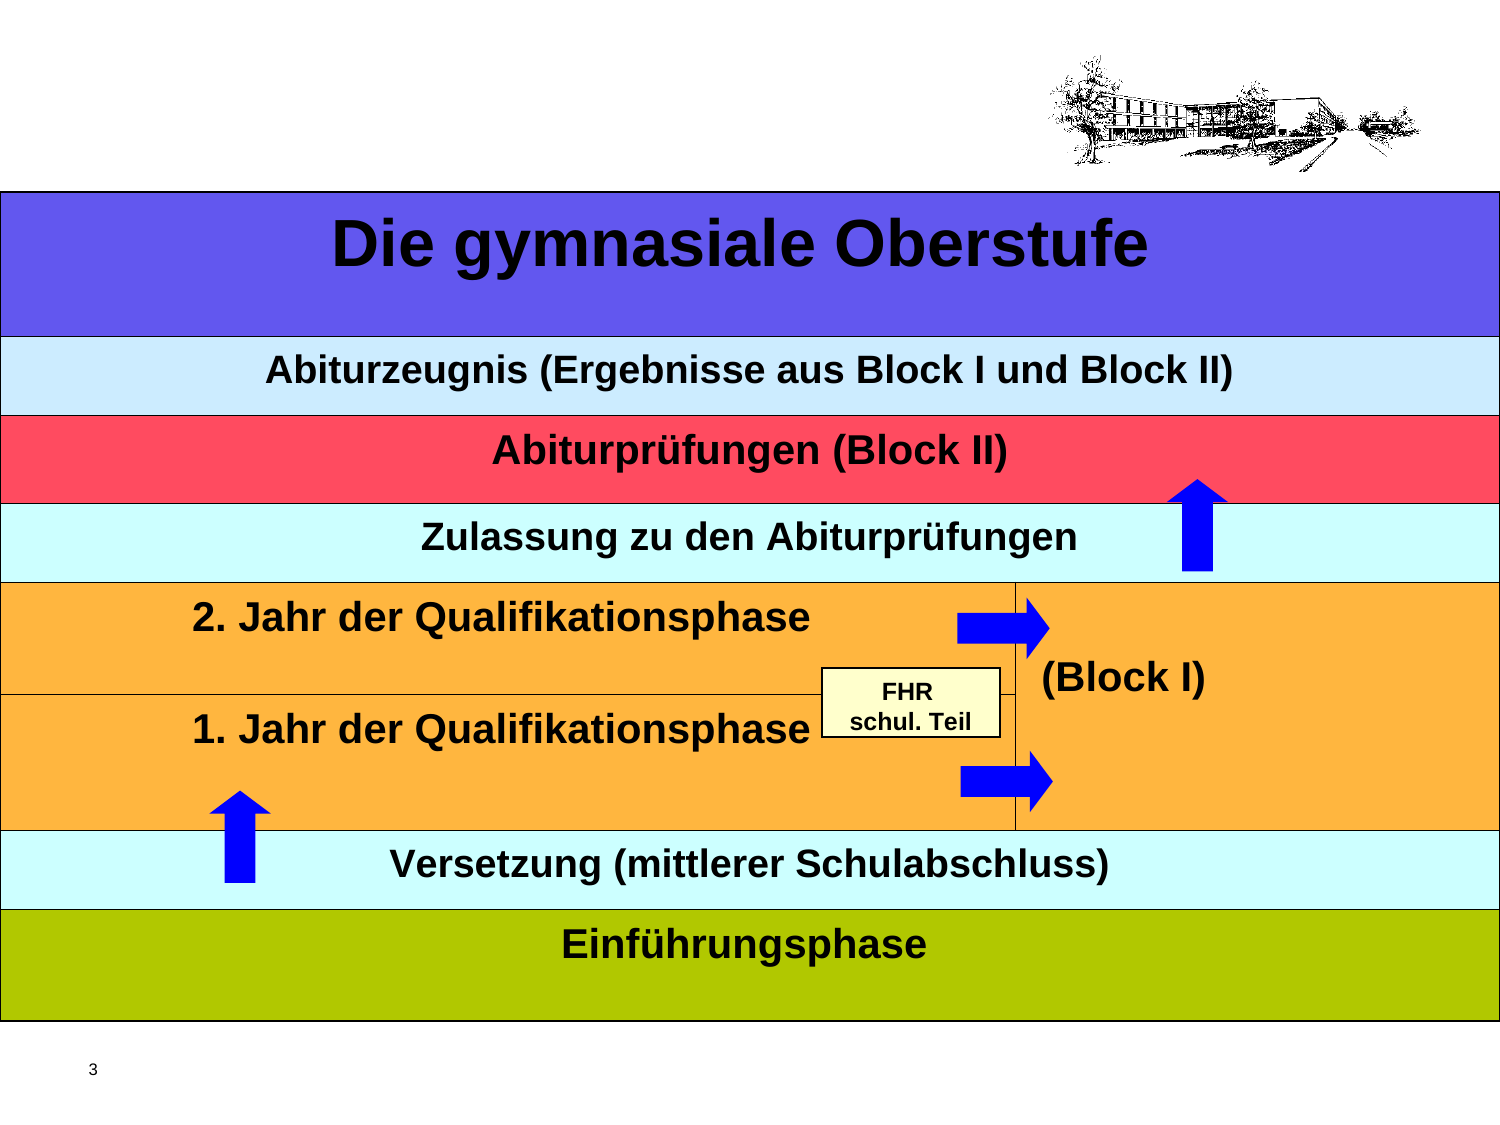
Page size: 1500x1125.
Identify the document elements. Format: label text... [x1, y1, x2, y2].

text_box FHR schul. Teil [821, 667, 1001, 737]
table_cell Zulassung zu den Abiturprüfungen [1, 504, 1499, 582]
table_cell Abiturzeugnis (Ergebnisse aus Block I und Block II) [1, 337, 1499, 415]
table_cell 1. Jahr der Qualifikationsphase [1, 695, 1015, 830]
text_box [209, 790, 271, 883]
table_cell Einführungsphase [1, 910, 1499, 1020]
text_box [1166, 479, 1229, 572]
table_cell Versetzung (mittlerer Schulabschluss) [1, 831, 1499, 909]
table_cell Abiturprüfungen (Block II) [1, 416, 1499, 503]
text_box [957, 597, 1050, 660]
picture [1031, 43, 1427, 174]
text_box <Foliennummer> [88, 1058, 136, 1115]
table_cell (Block I) [1016, 583, 1499, 830]
table_cell 2. Jahr der Qualifikationsphase [1, 583, 1015, 694]
text_box [960, 750, 1053, 813]
table_header Die gymnasiale Oberstufe [1, 193, 1499, 336]
